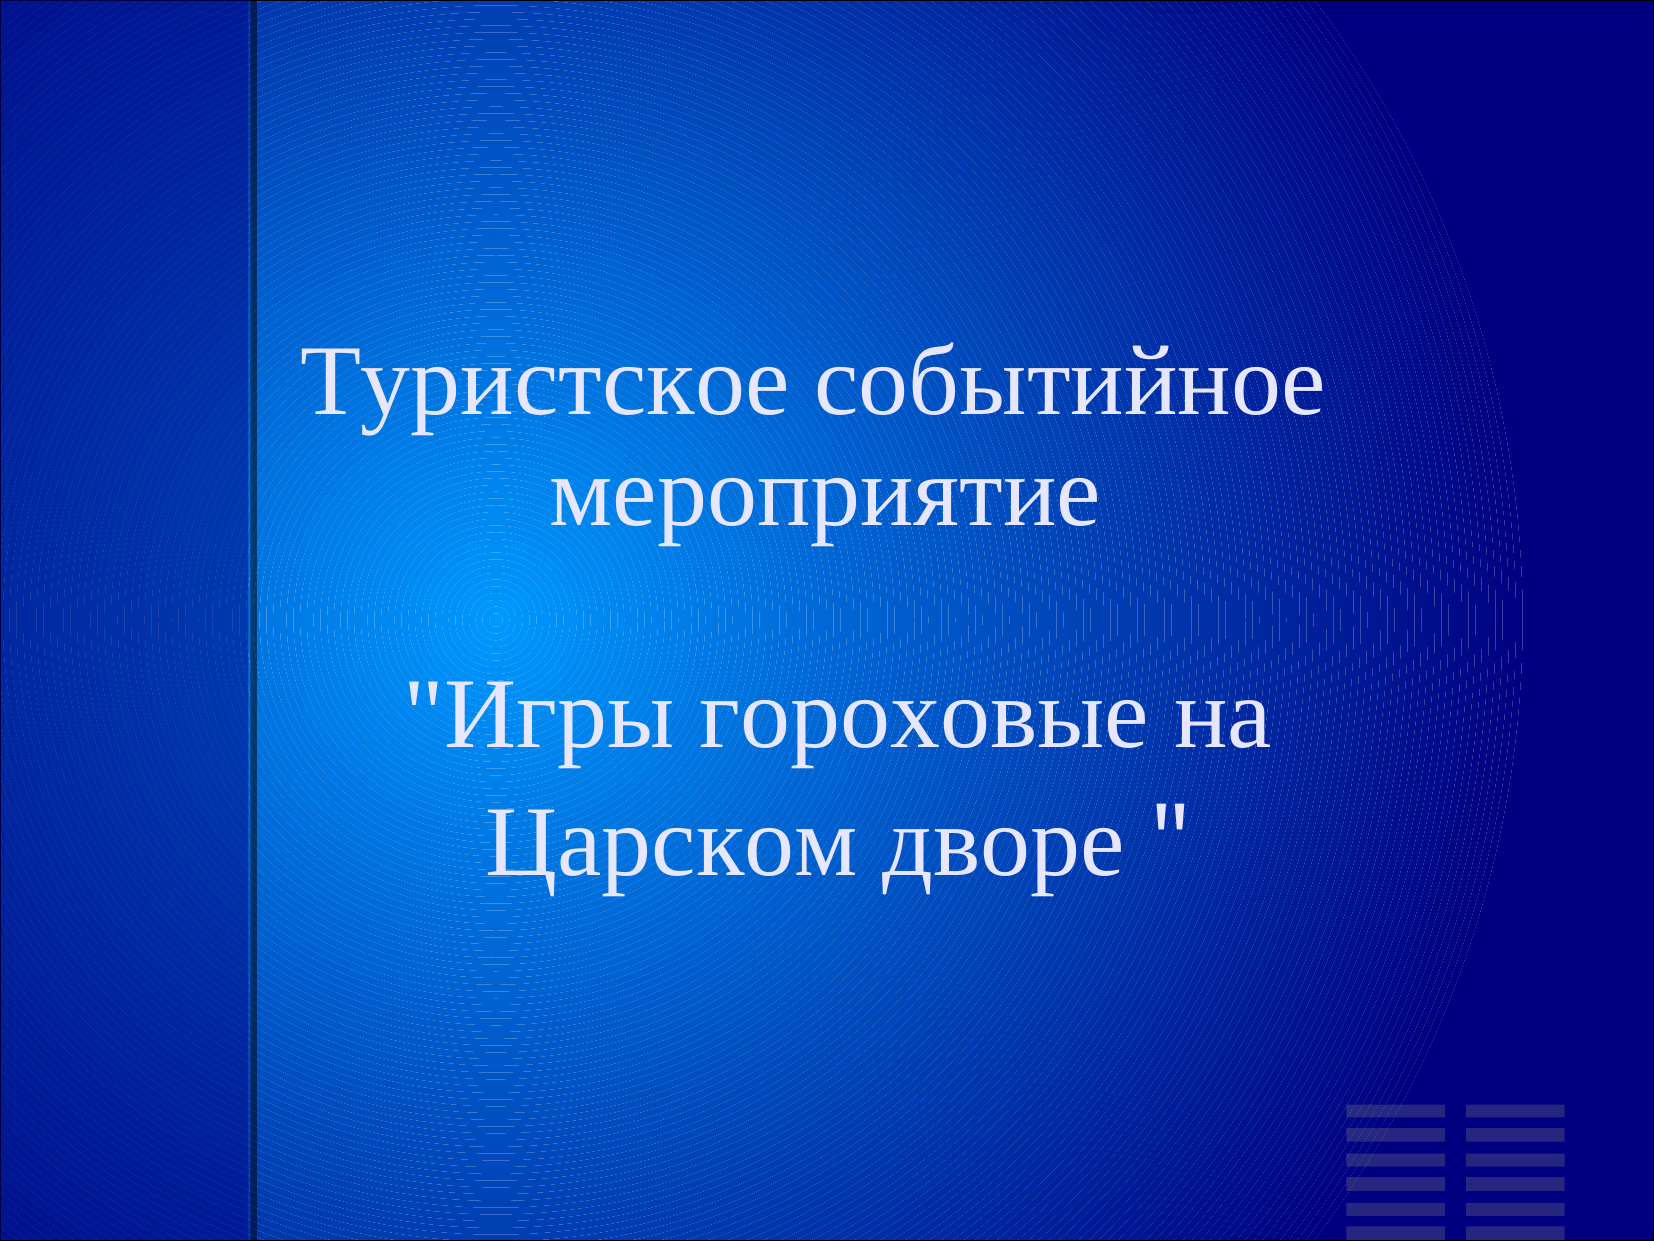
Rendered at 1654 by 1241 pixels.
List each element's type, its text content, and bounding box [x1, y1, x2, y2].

subtitle Туристское событийное мероприятие "Игры гороховые на Царском дворе " [119, 104, 1533, 1126]
